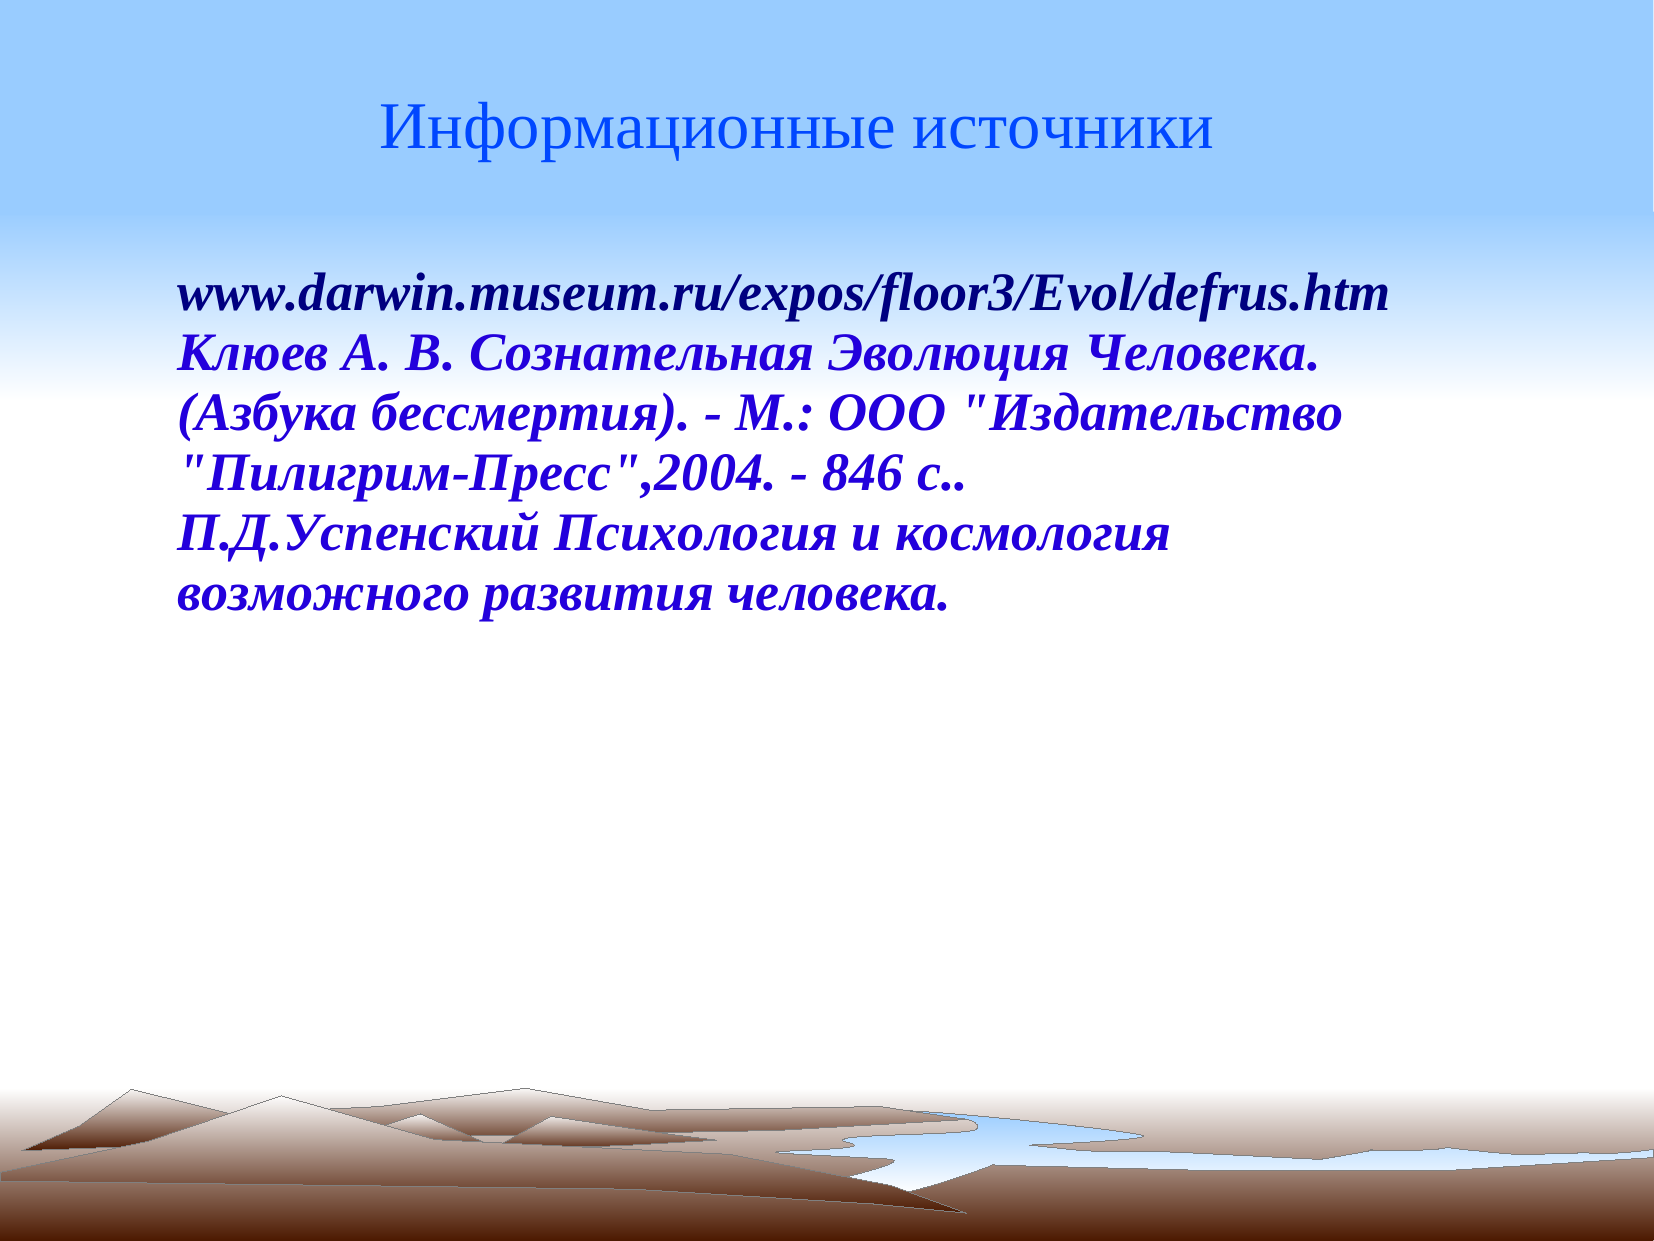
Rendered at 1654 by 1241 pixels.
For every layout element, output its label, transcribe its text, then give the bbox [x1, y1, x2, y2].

text_box www.darwin.museum.ru/expos/floor3/Evol/defrus.htm Клюев А. В. Сознательная Эволюция Человека. (Азбука бессмертия). - М.: ООО "Издательство "Пилигрим-Пресс",2004. - 846 с.. П.Д.Успенский Психология и космология возможного развития человека. [177, 262, 1477, 749]
text_box Информационные источники [177, 88, 1418, 163]
